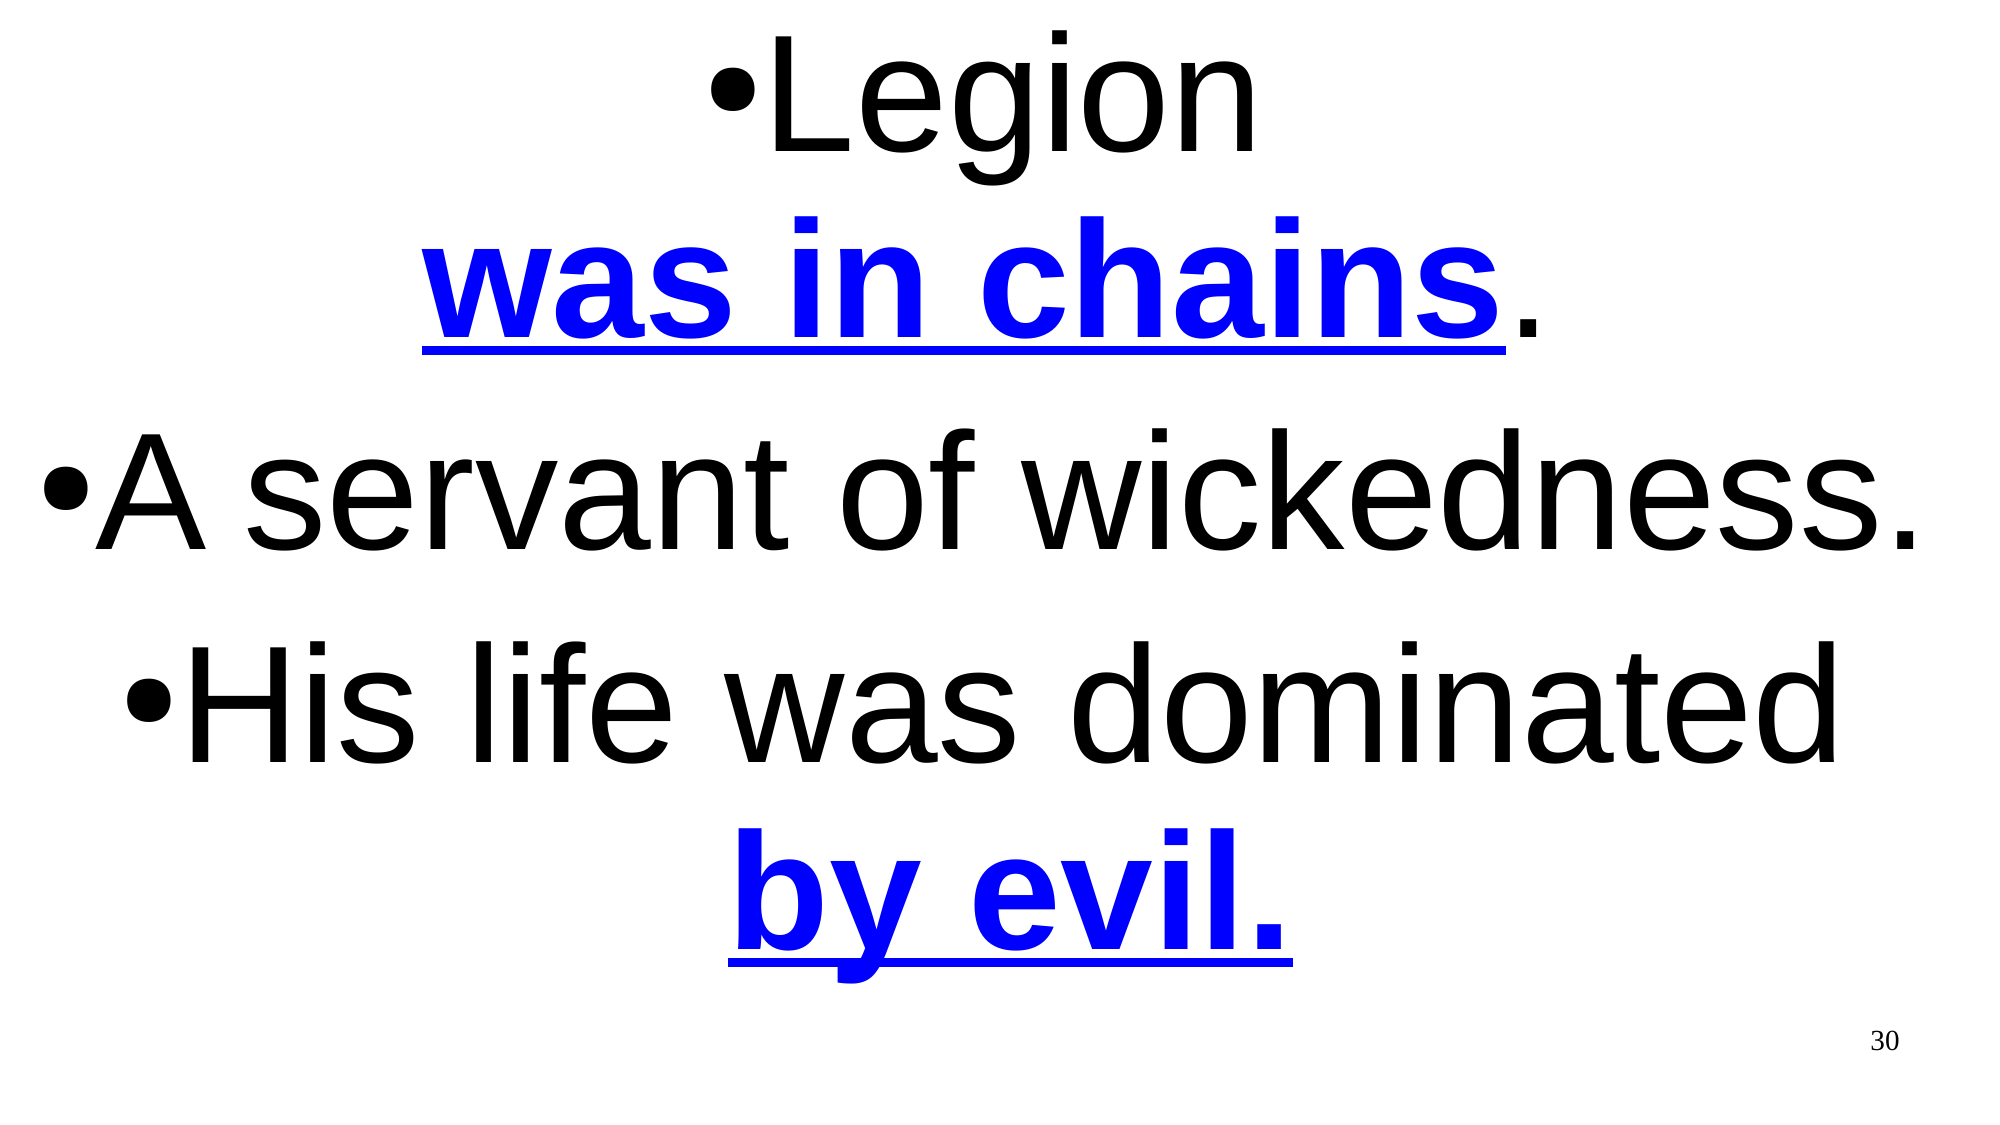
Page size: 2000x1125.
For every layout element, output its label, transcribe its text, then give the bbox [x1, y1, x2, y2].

list Legion was in chains. A servant of wickedness. His life was dominated by evil. [0, 0, 1996, 1123]
